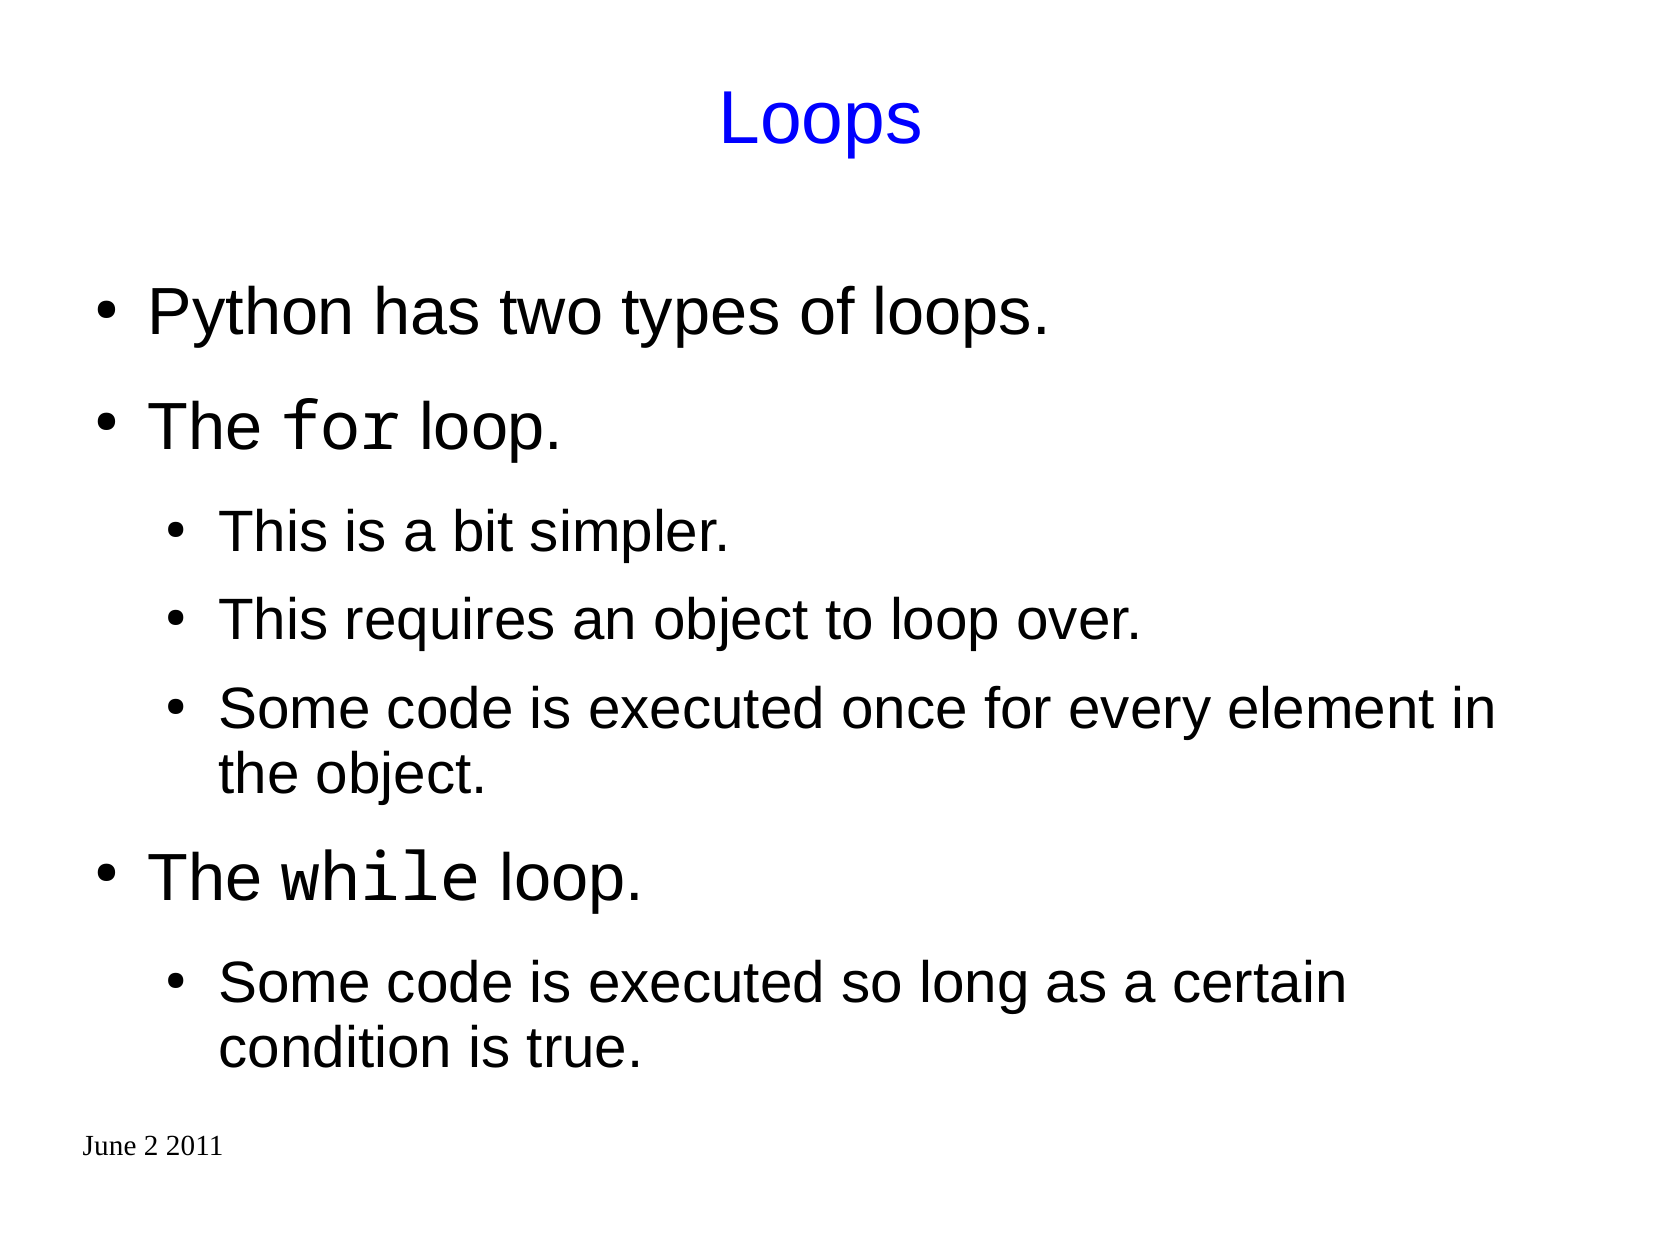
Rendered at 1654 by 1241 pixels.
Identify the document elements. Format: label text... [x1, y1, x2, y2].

title Loops [76, 58, 1565, 178]
list Python has two types of loops. The for loop. This is a bit simpler. This requires an object to loop over. Some code is executed once for every element in the object. The while loop. Some code is executed so long as a certain condition is true. [76, 274, 1565, 1093]
